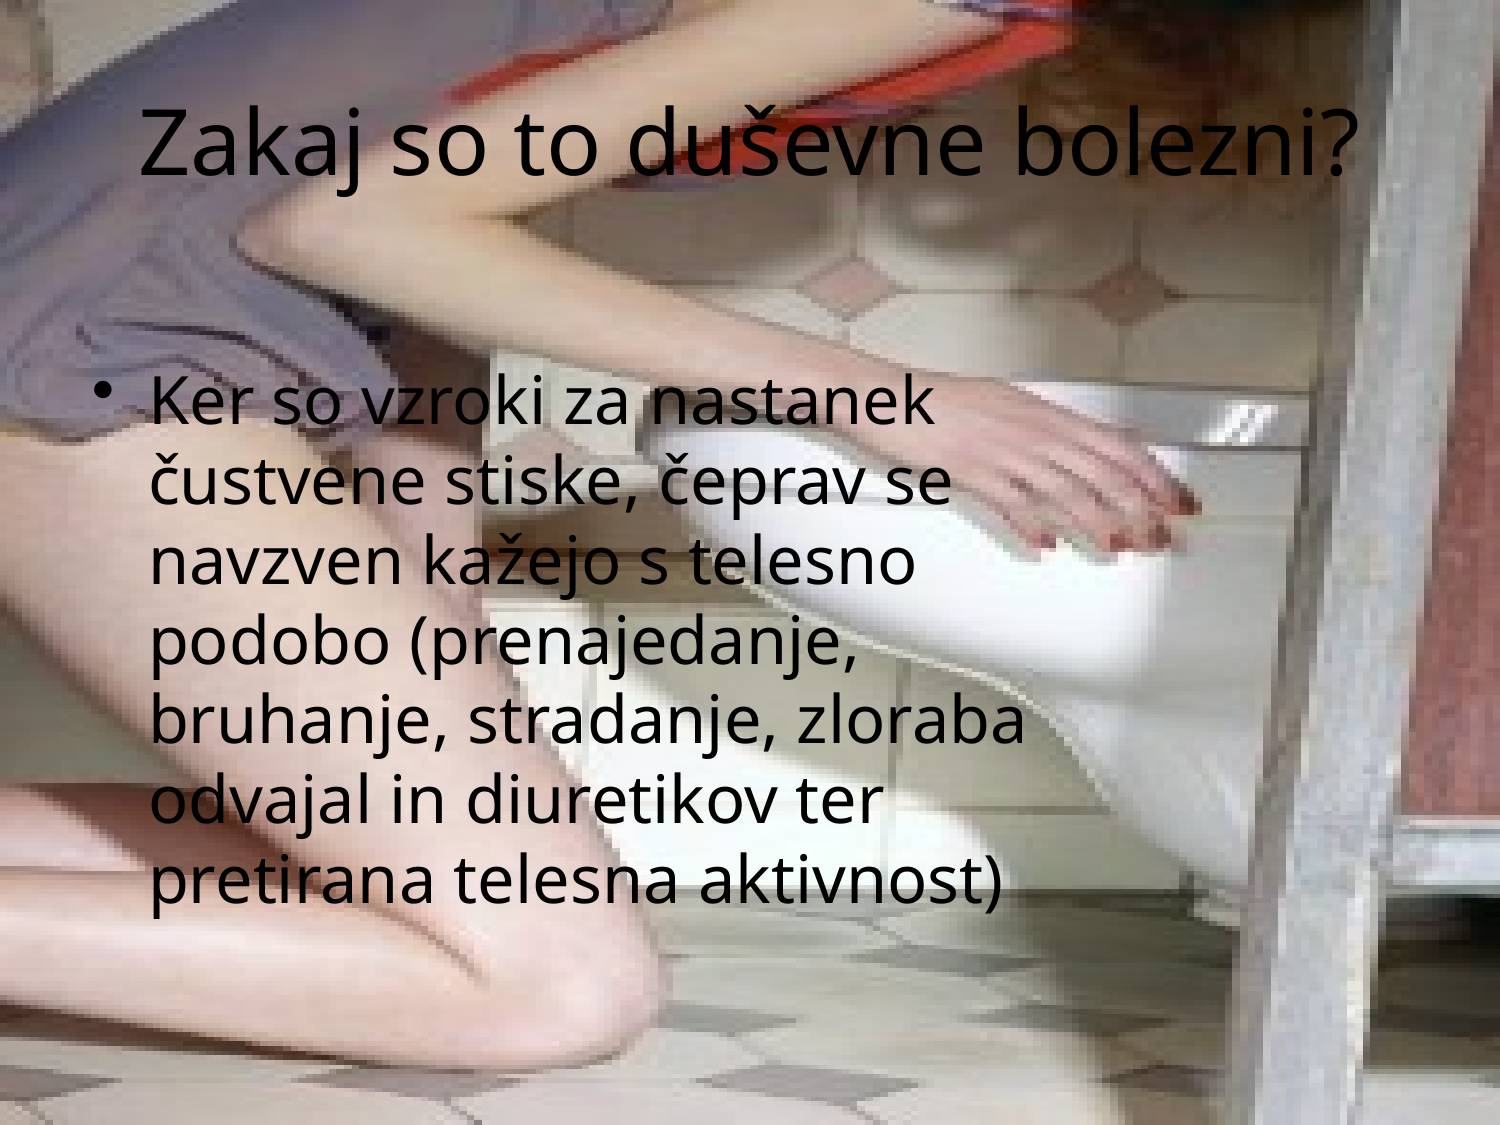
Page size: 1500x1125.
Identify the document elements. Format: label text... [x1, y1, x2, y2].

list Ker so vzroki za nastanek čustvene stiske, čeprav se navzven kažejo s telesno podobo (prenajedanje, bruhanje, stradanje, zloraba odvajal in diuretikov ter pretirana telesna aktivnost) [76, 350, 1059, 988]
title Zakaj so to duševne bolezni? [75, 45, 1425, 233]
picture [0, 0, 1500, 1125]
